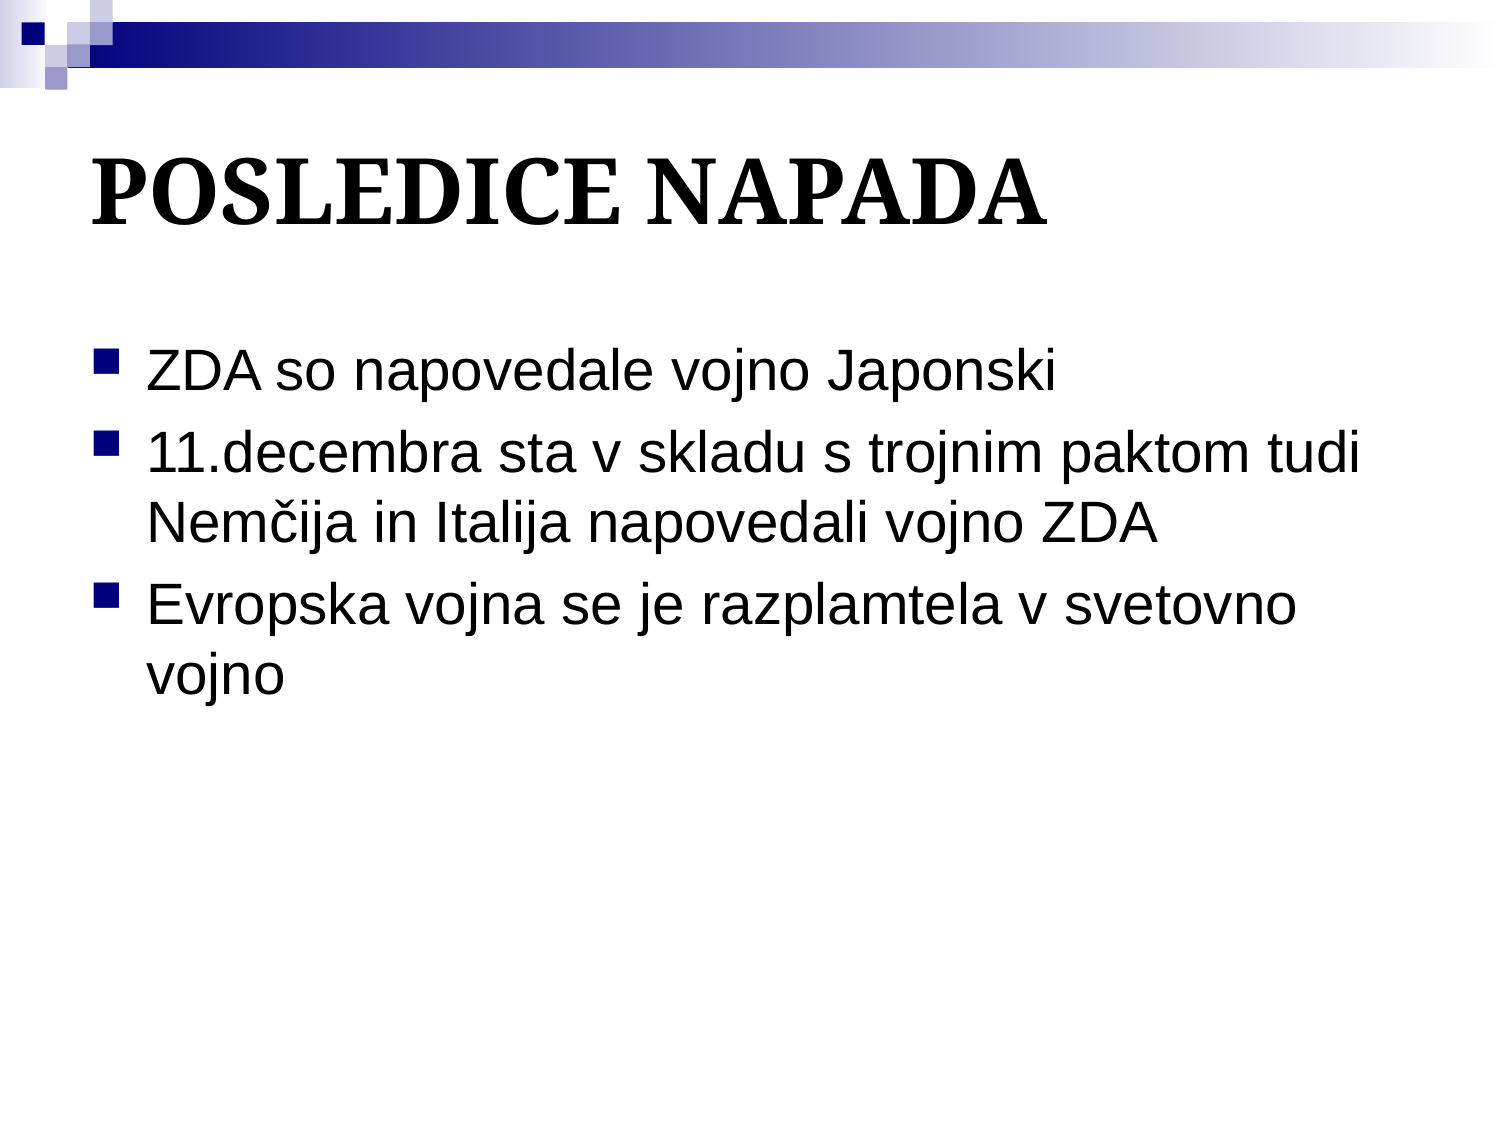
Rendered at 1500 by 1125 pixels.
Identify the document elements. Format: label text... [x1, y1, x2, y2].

title POSLEDICE NAPADA [75, 75, 1425, 300]
list ZDA so napovedale vojno Japonski 11.decembra sta v skladu s trojnim paktom tudi Nemčija in Italija napovedali vojno ZDA Evropska vojna se je razplamtela v svetovno vojno [75, 324, 1425, 963]
